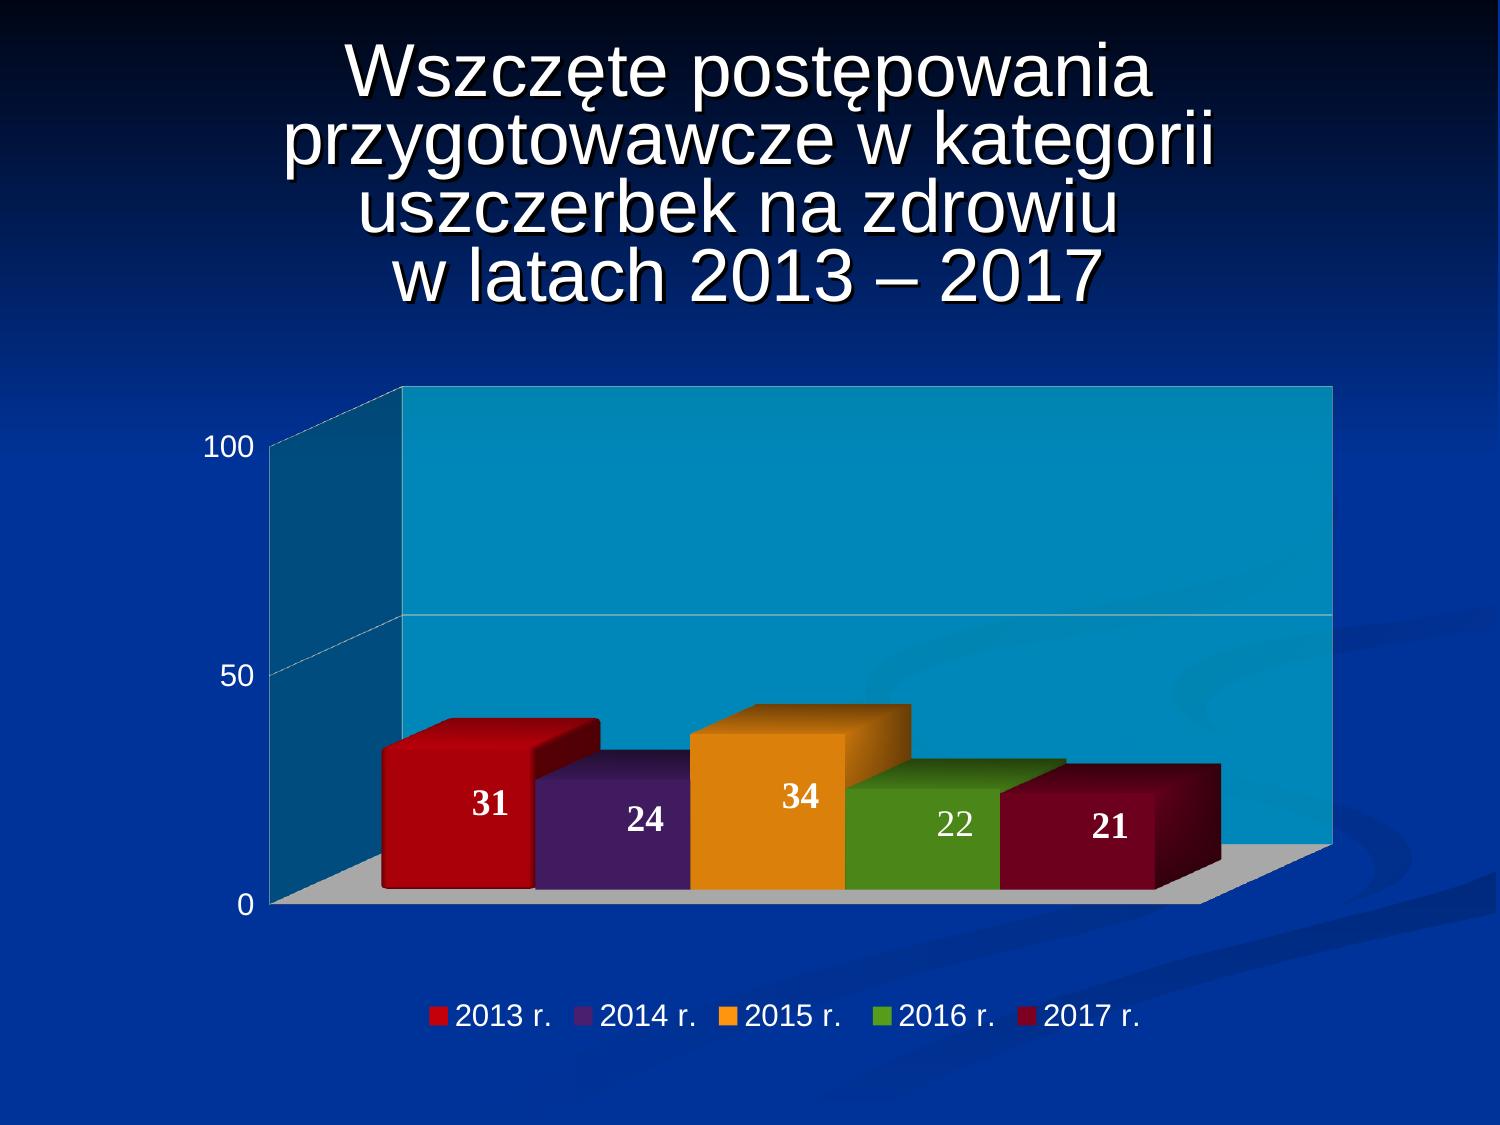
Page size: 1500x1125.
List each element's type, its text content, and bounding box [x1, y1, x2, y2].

chart [165, 360, 1406, 1040]
title Wszczęte postępowania przygotowawcze w kategorii uszczerbek na zdrowiu w latach 2013 – 2017 [75, 21, 1424, 426]
